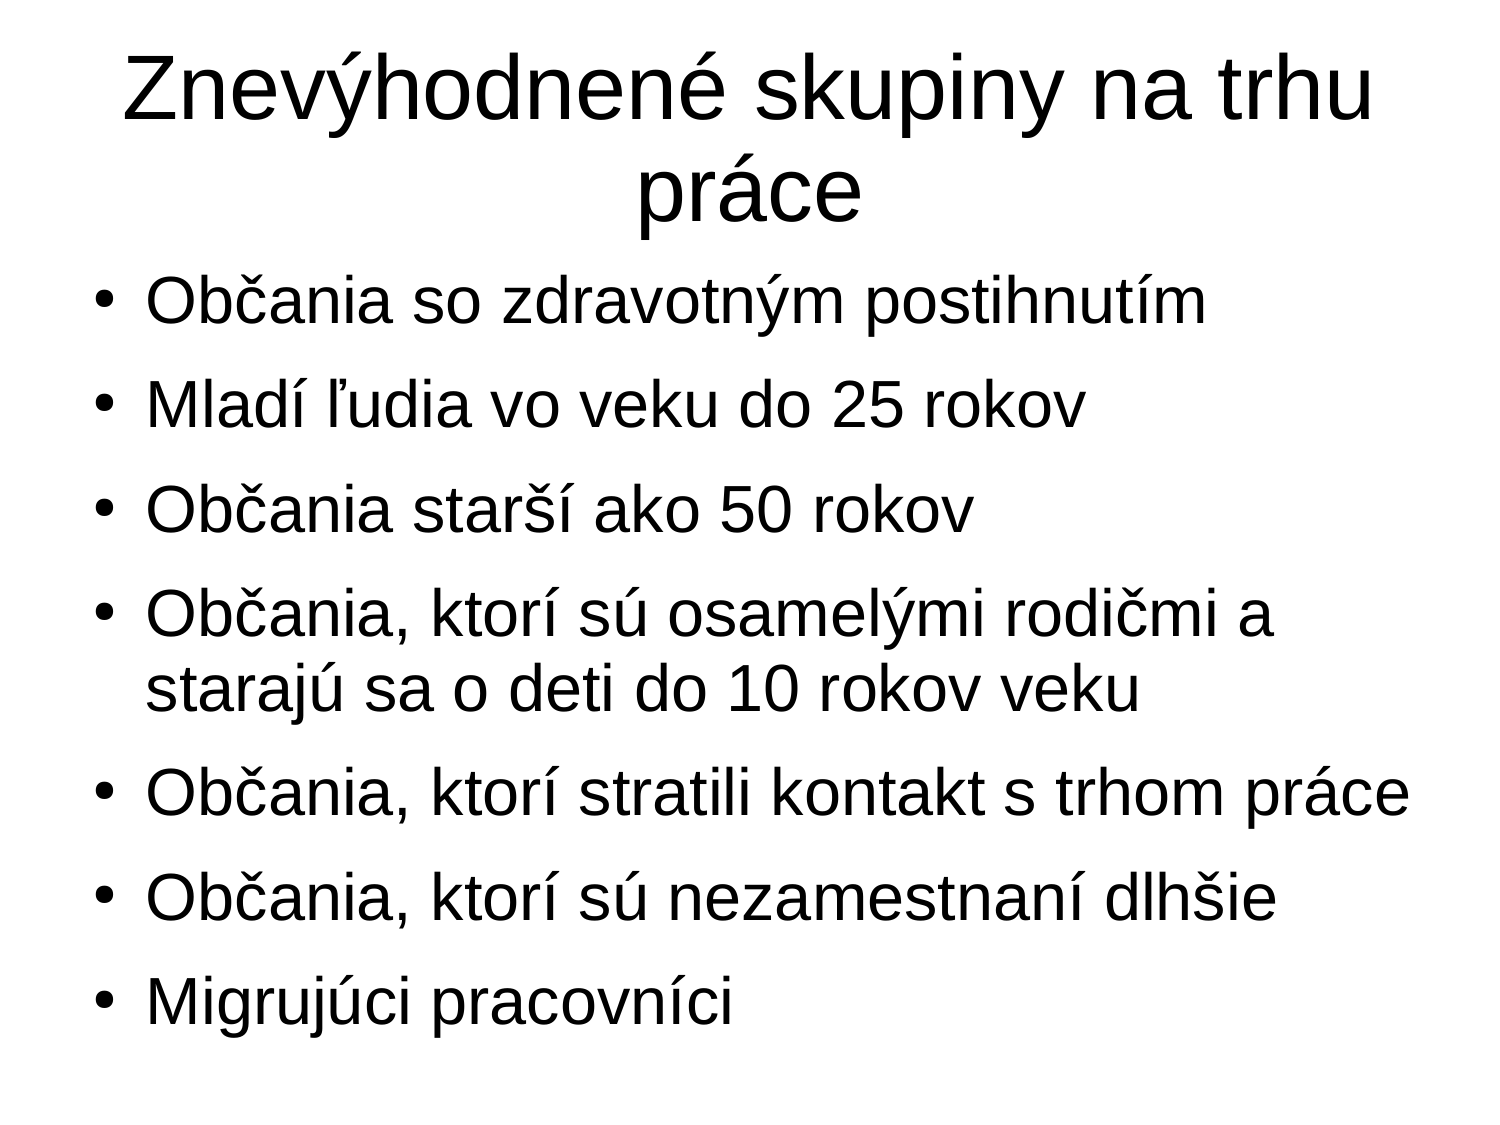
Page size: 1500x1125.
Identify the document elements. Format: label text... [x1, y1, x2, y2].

list Občania so zdravotným postihnutím Mladí ľudia vo veku do 25 rokov Občania starší ako 50 rokov Občania, ktorí sú osamelými rodičmi a starajú sa o deti do 10 rokov veku Občania, ktorí stratili kontakt s trhom práce Občania, ktorí sú nezamestnaní dlhšie Migrujúci pracovníci [75, 263, 1425, 1035]
title Znevýhodnené skupiny na trhu práce [75, 36, 1425, 242]
